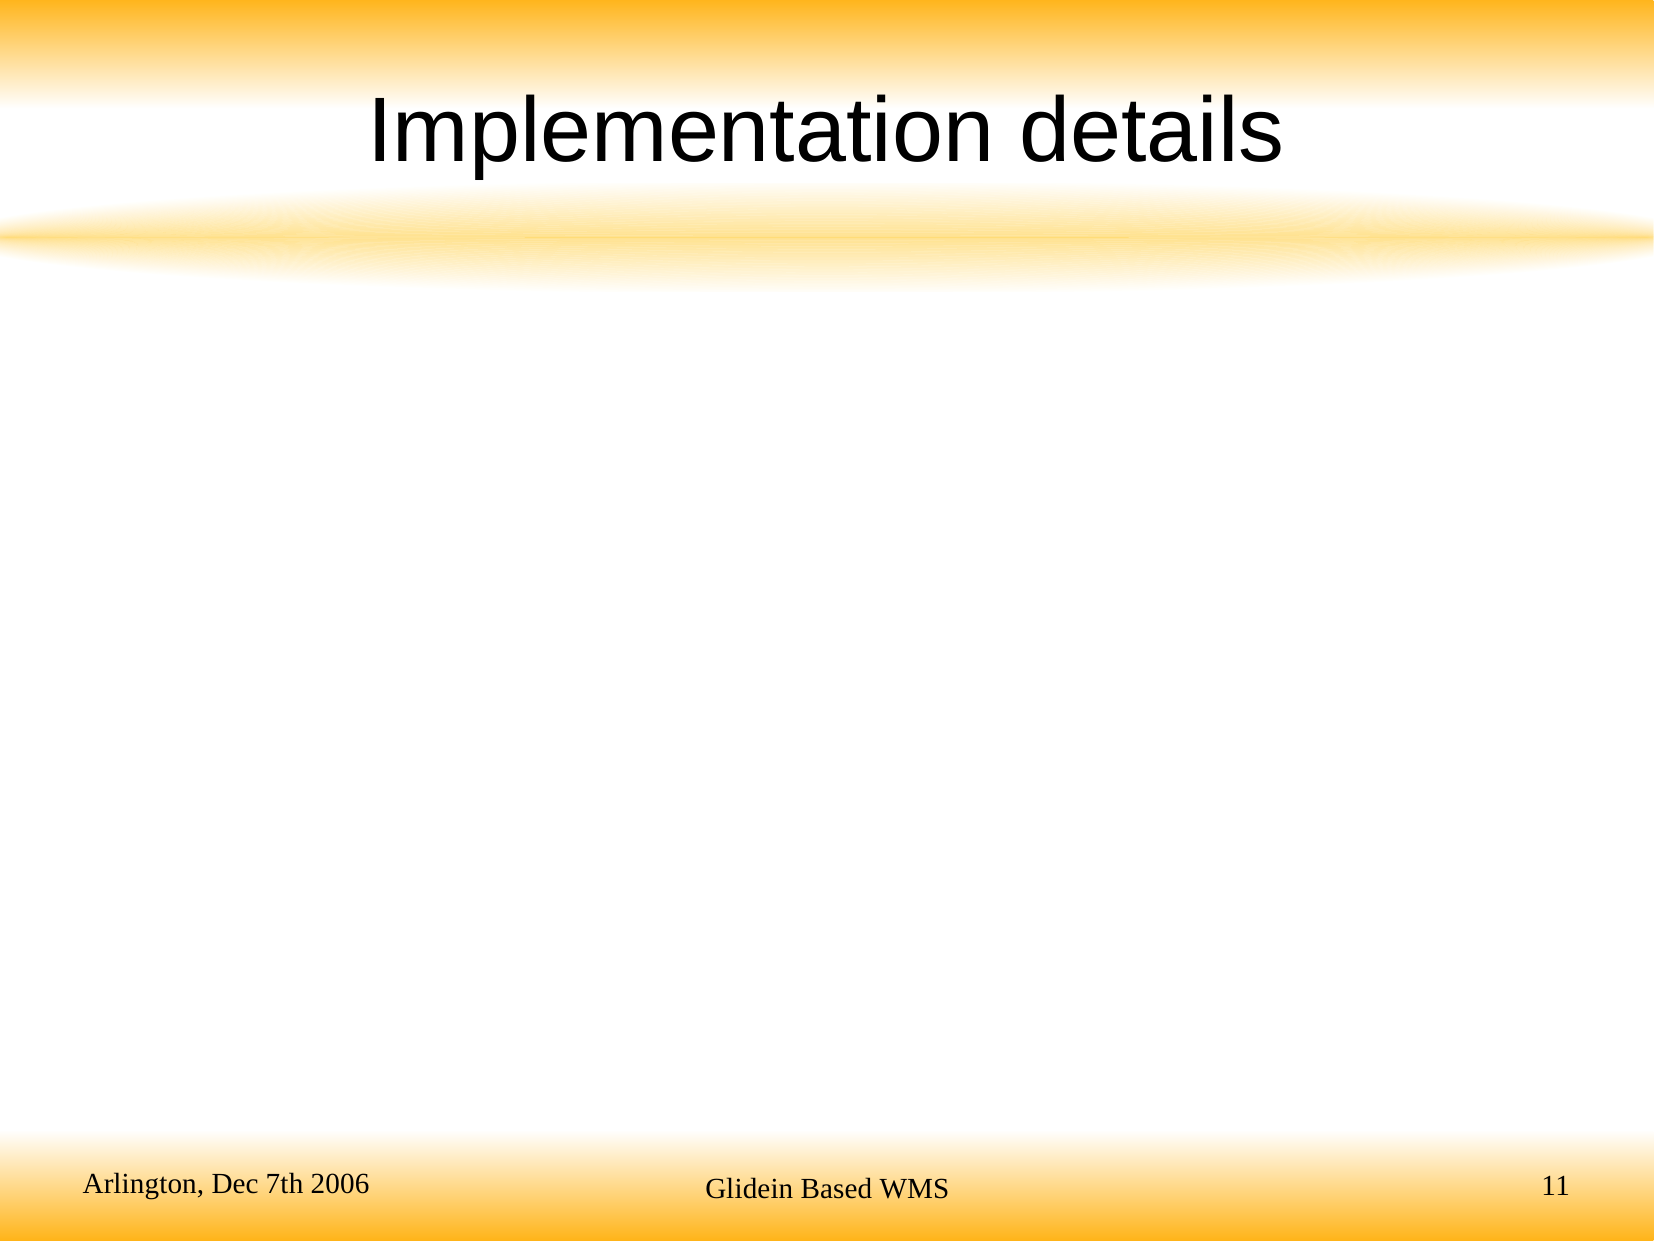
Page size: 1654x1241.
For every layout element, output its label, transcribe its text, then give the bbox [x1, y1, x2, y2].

title Implementation details [82, 25, 1571, 233]
text_box VO frontend [18, 235, 1635, 239]
